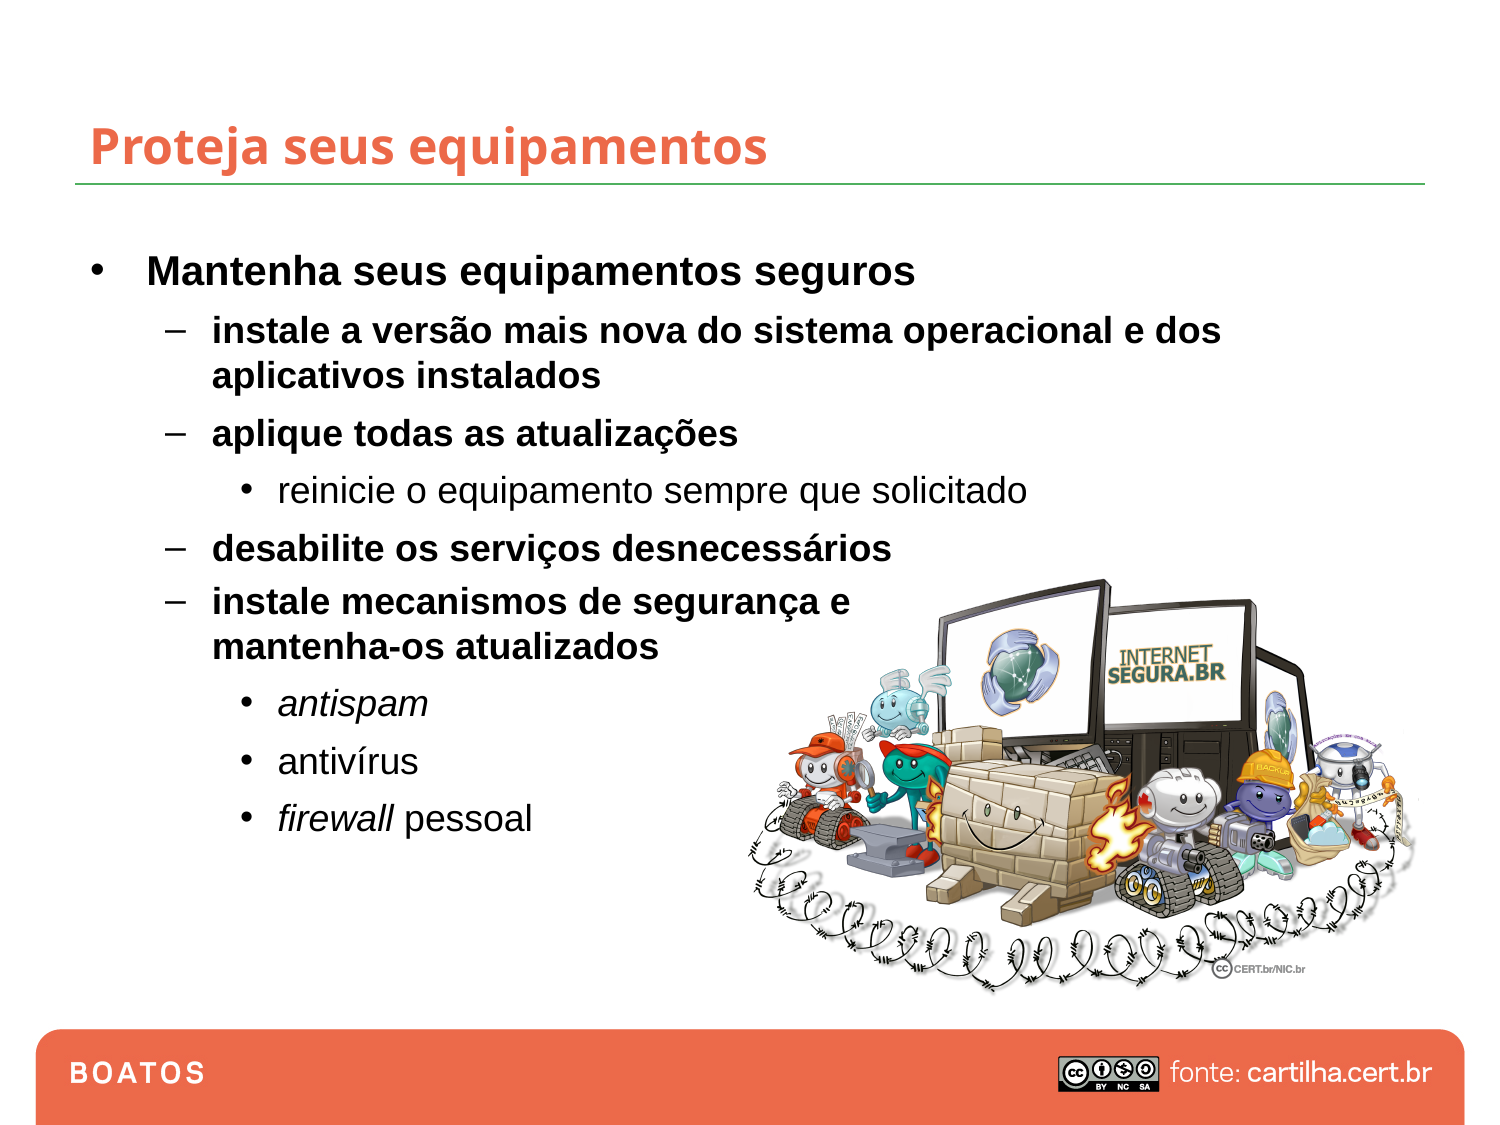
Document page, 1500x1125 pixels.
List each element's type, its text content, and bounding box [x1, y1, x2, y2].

title Proteja seus equipamentos [75, 54, 1425, 182]
text_box instale mecanismos de segurança e mantenha-os atualizados antispam antivírus firewall pessoal [74, 569, 880, 790]
picture [0, 0, 1500, 1125]
list Mantenha seus equipamentos seguros instale a versão mais nova do sistema operacional e dos aplicativos instalados aplique todas as atualizações reinicie o equipamento sempre que solicitado desabilite os serviços desnecessários [75, 236, 1425, 569]
list Mantenha seus equipamentos seguros instale a versão mais nova do sistema operacional e dos aplicativos instalados aplique todas as atualizações reinicie o equipamento sempre que solicitado desabilite os serviços desnecessários [75, 790, 728, 979]
